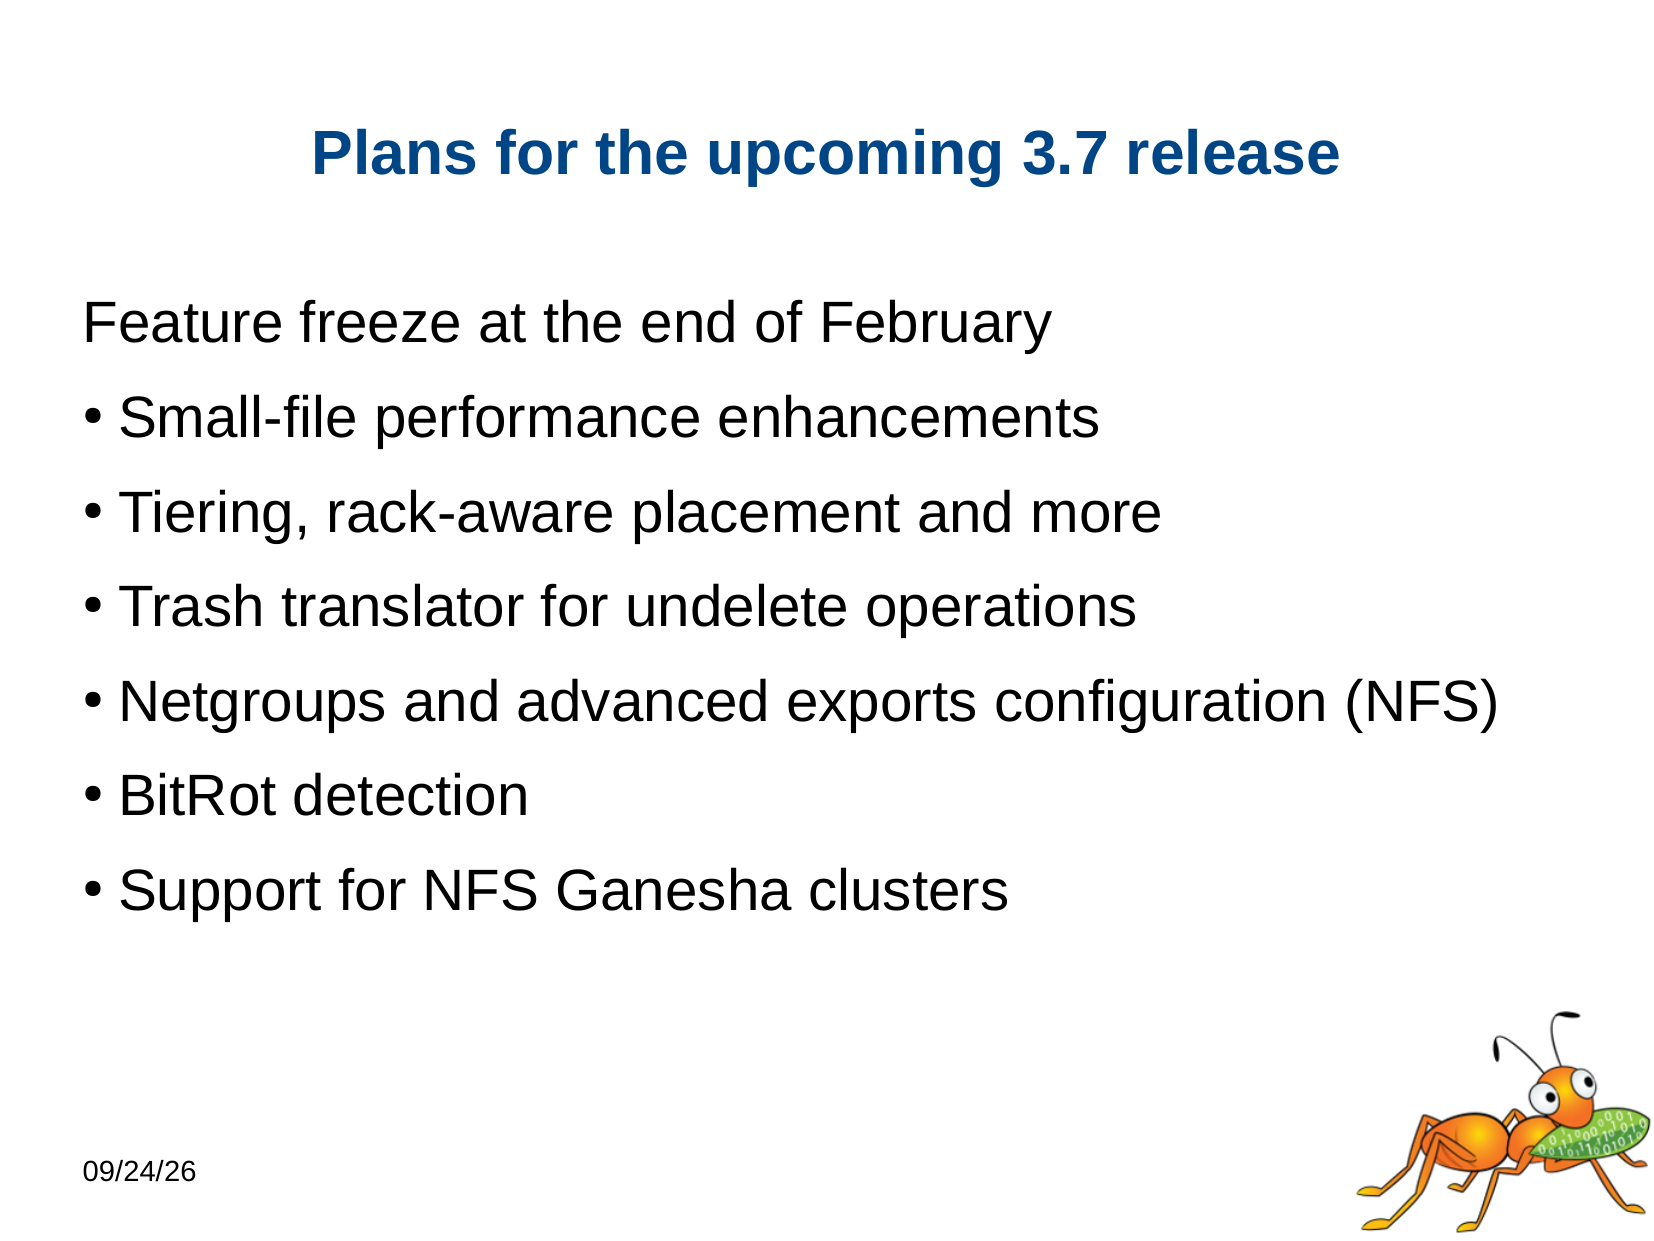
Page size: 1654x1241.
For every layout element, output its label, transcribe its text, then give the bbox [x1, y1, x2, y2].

picture [1353, 1009, 1654, 1235]
list Feature freeze at the end of February Small-file performance enhancements Tiering, rack-aware placement and more Trash translator for undelete operations Netgroups and advanced exports configuration (NFS) BitRot detection Support for NFS Ganesha clusters [82, 290, 1571, 1010]
title Plans for the upcoming 3.7 release [82, 49, 1571, 257]
